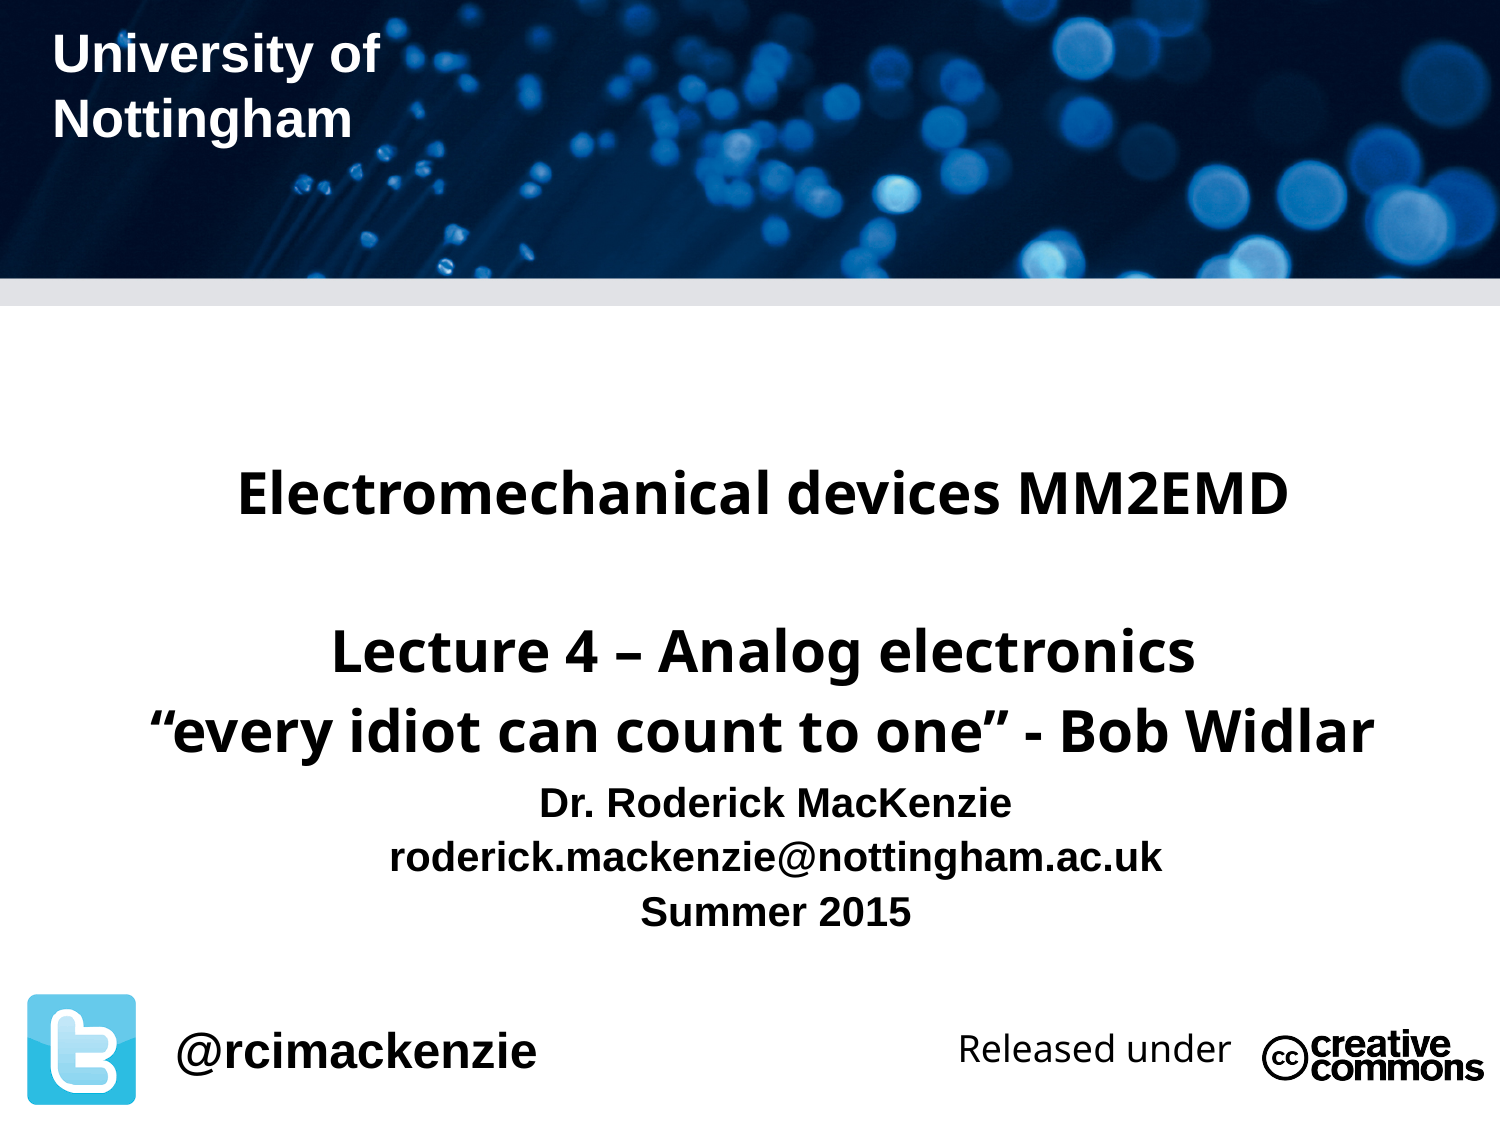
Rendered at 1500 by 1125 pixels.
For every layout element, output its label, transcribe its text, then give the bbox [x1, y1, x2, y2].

picture [0, 0, 1500, 306]
text_box @rcimackenzie [160, 1015, 896, 1091]
subtitle Dr. Roderick MacKenzie roderick.mackenzie@nottingham.ac.uk Summer 2015 [71, 779, 1481, 936]
picture [1301, 1029, 1484, 1081]
text_box Released under [942, 1017, 1301, 1090]
picture [24, 991, 138, 1107]
title Electromechanical devices MM2EMD Lecture 4 – Analog electronics “every idiot can count to one” - Bob Widlar [14, 452, 1500, 724]
